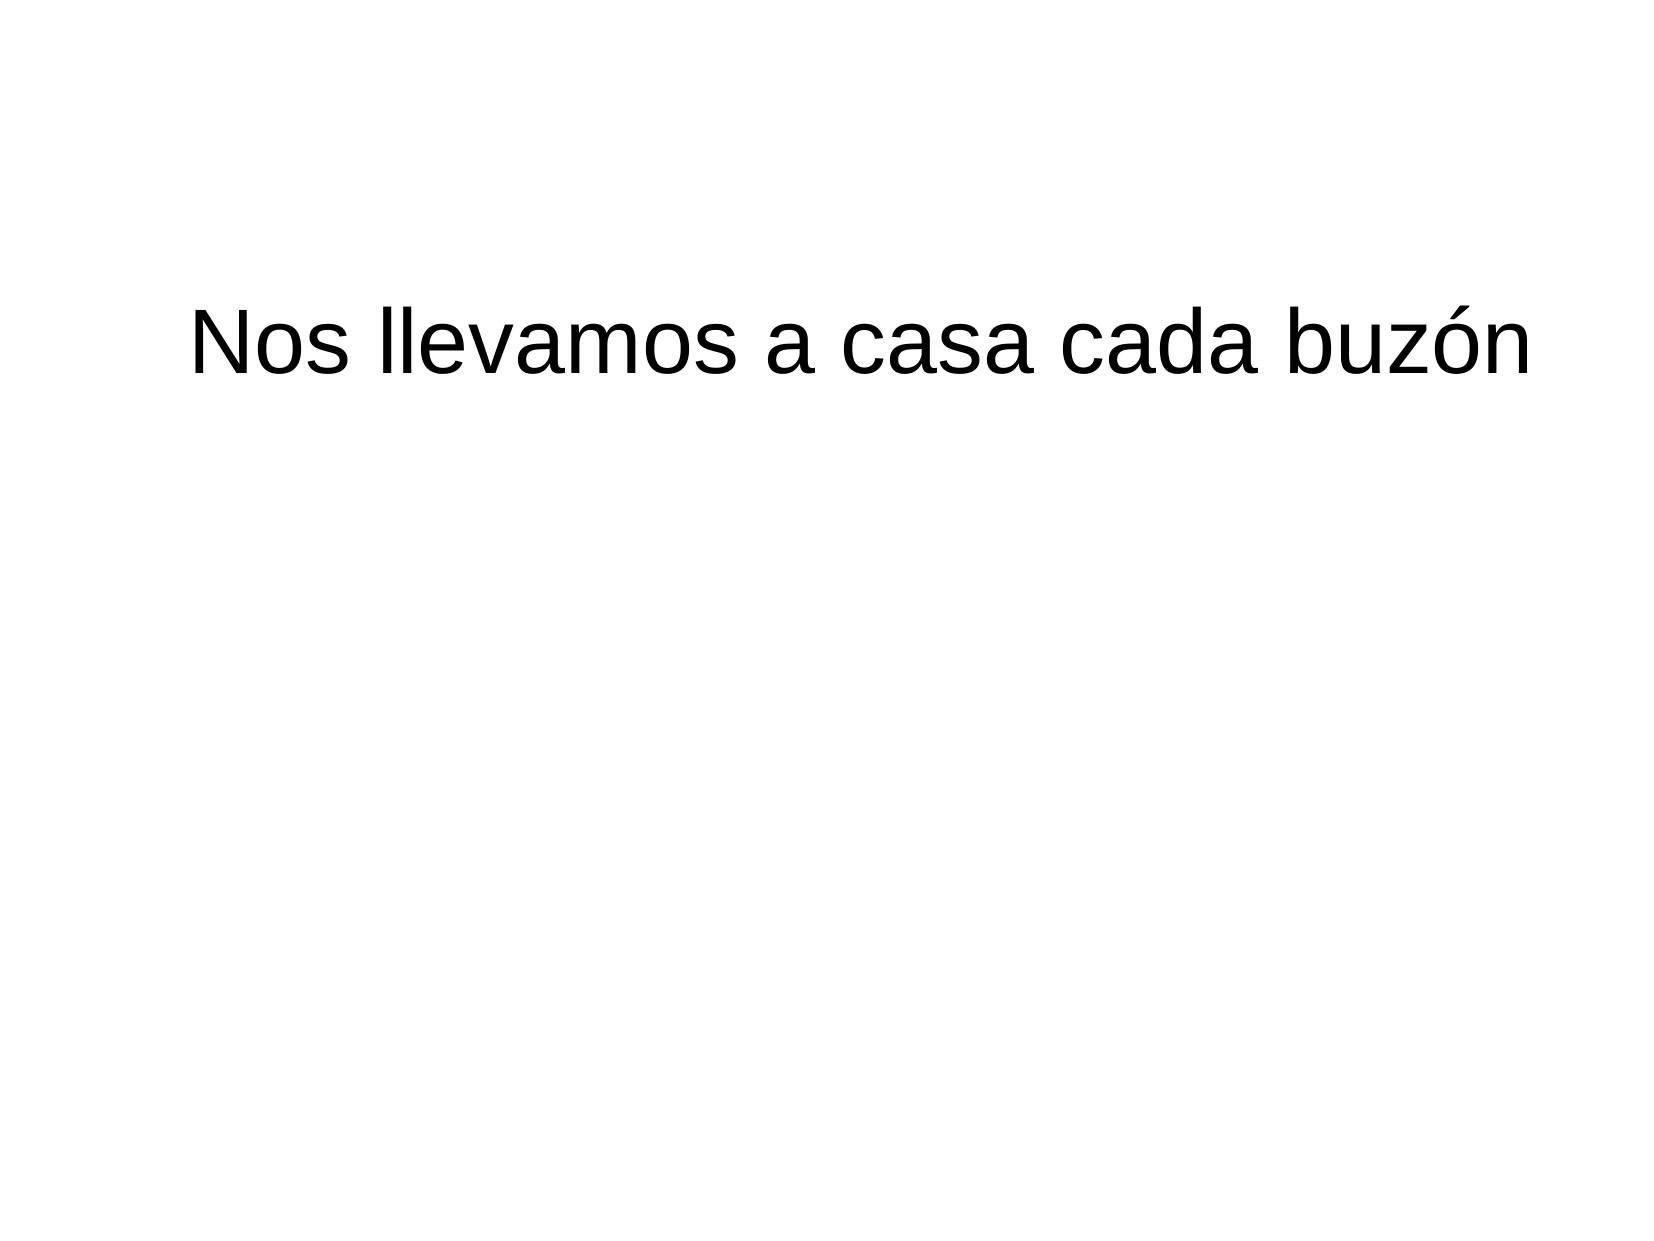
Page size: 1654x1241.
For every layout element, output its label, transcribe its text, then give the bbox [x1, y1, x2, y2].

list Nos llevamos a casa cada buzón [82, 290, 1571, 1109]
